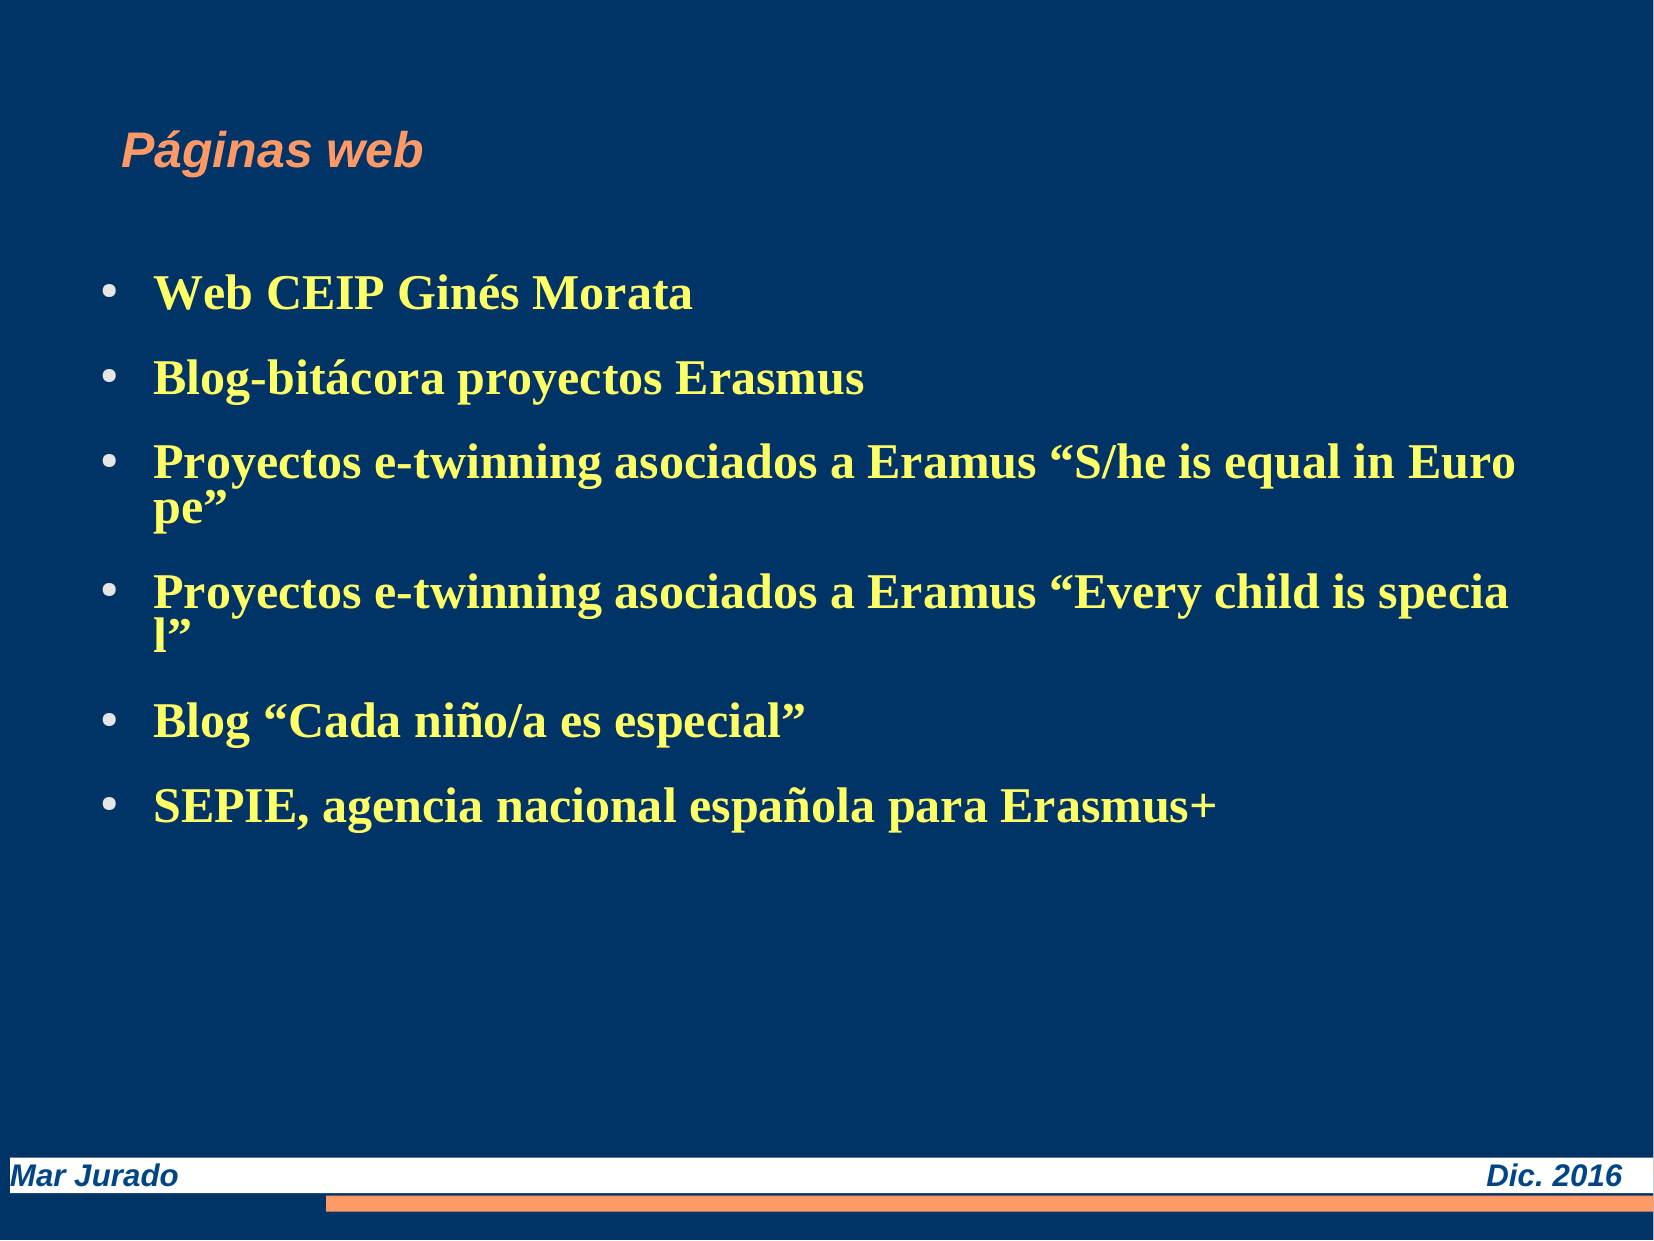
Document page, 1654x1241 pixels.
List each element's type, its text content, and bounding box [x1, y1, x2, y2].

list Web CEIP Ginés Morata Blog-bitácora proyectos Erasmus Proyectos e-twinning asociados a Eramus “S/he is equal in Europe” Proyectos e-twinning asociados a Eramus “Every child is special” Blog “Cada niño/a es especial” SEPIE, agencia nacional española para Erasmus+ [82, 264, 1522, 1075]
title Mar Jurado Dic. 2016 [10, 1157, 1654, 1194]
title Páginas web [121, 46, 1534, 254]
